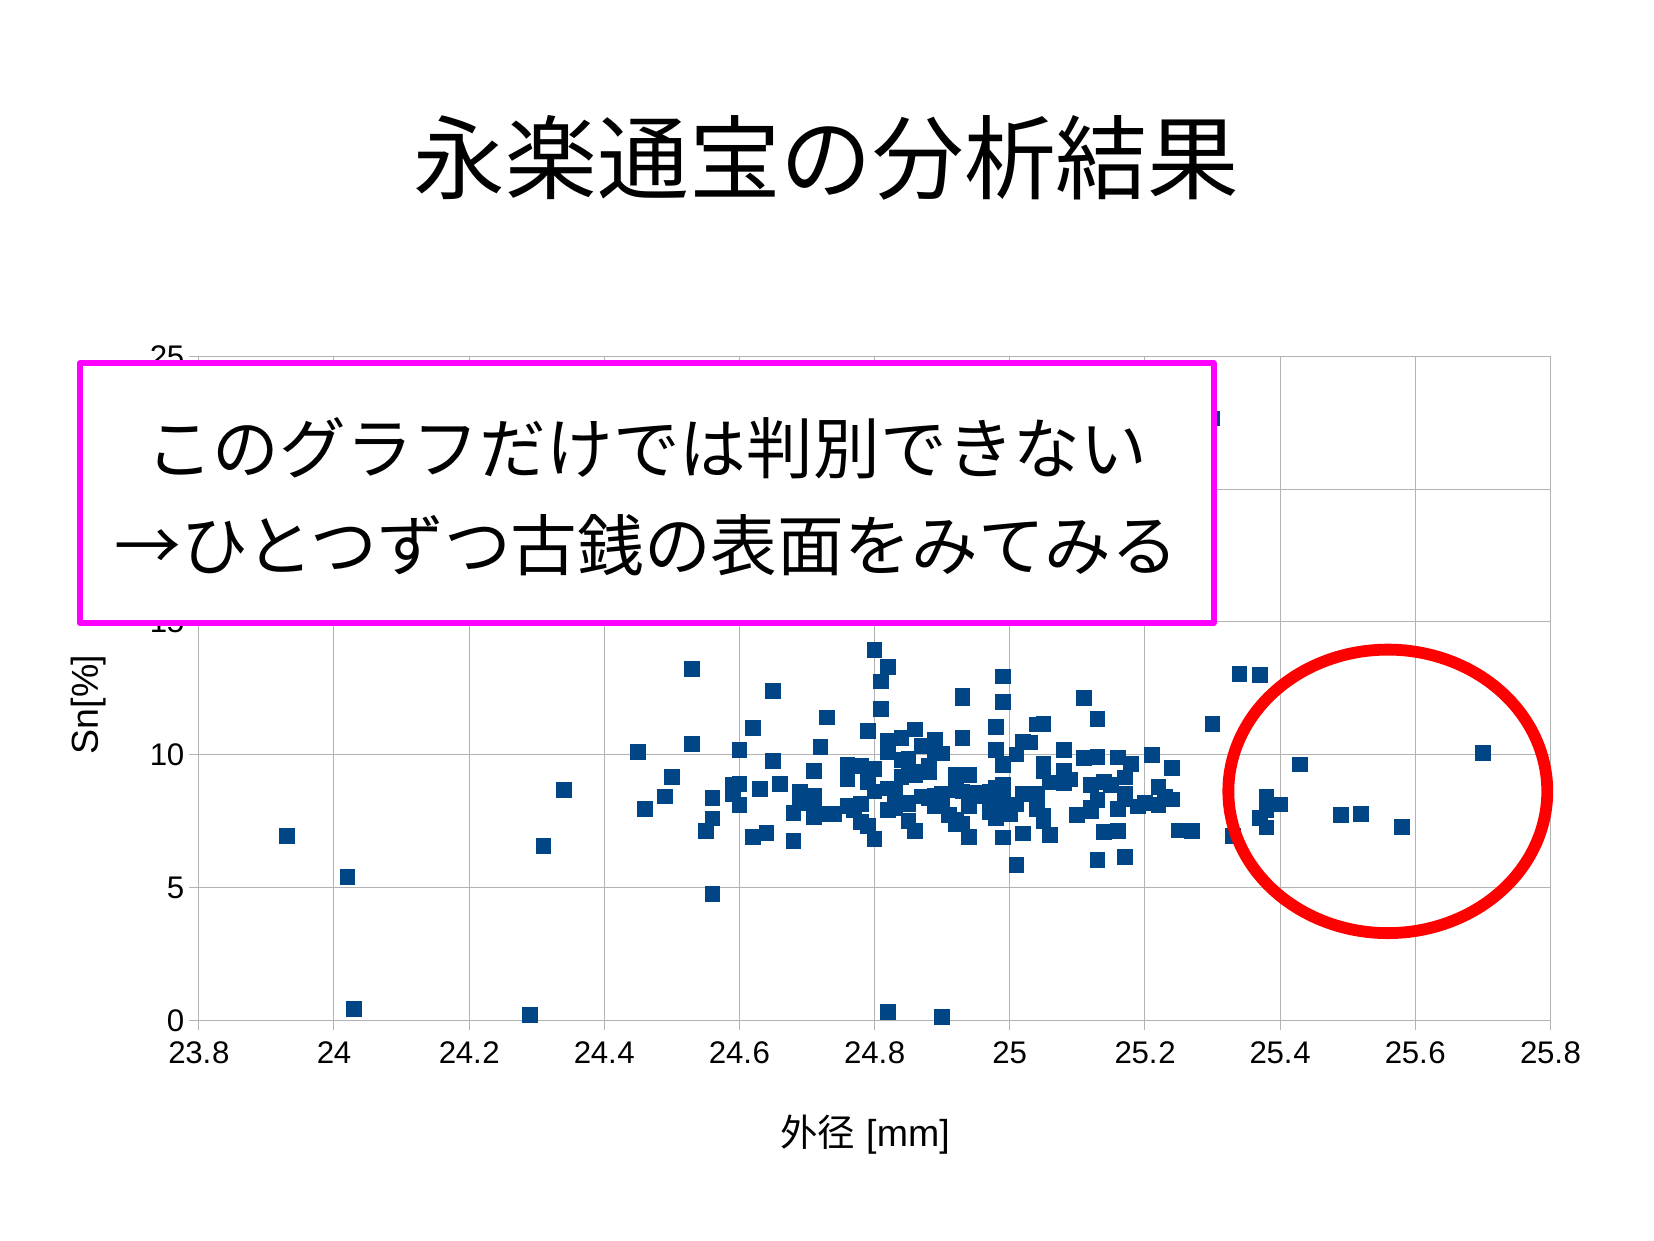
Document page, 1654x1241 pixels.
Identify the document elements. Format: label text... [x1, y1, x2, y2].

title 永楽通宝の分析結果 [82, 49, 1571, 249]
text_box このグラフだけでは判別できない →ひとつずつ古銭の表面をみてみる [79, 363, 1214, 624]
chart [5, 249, 1636, 1241]
